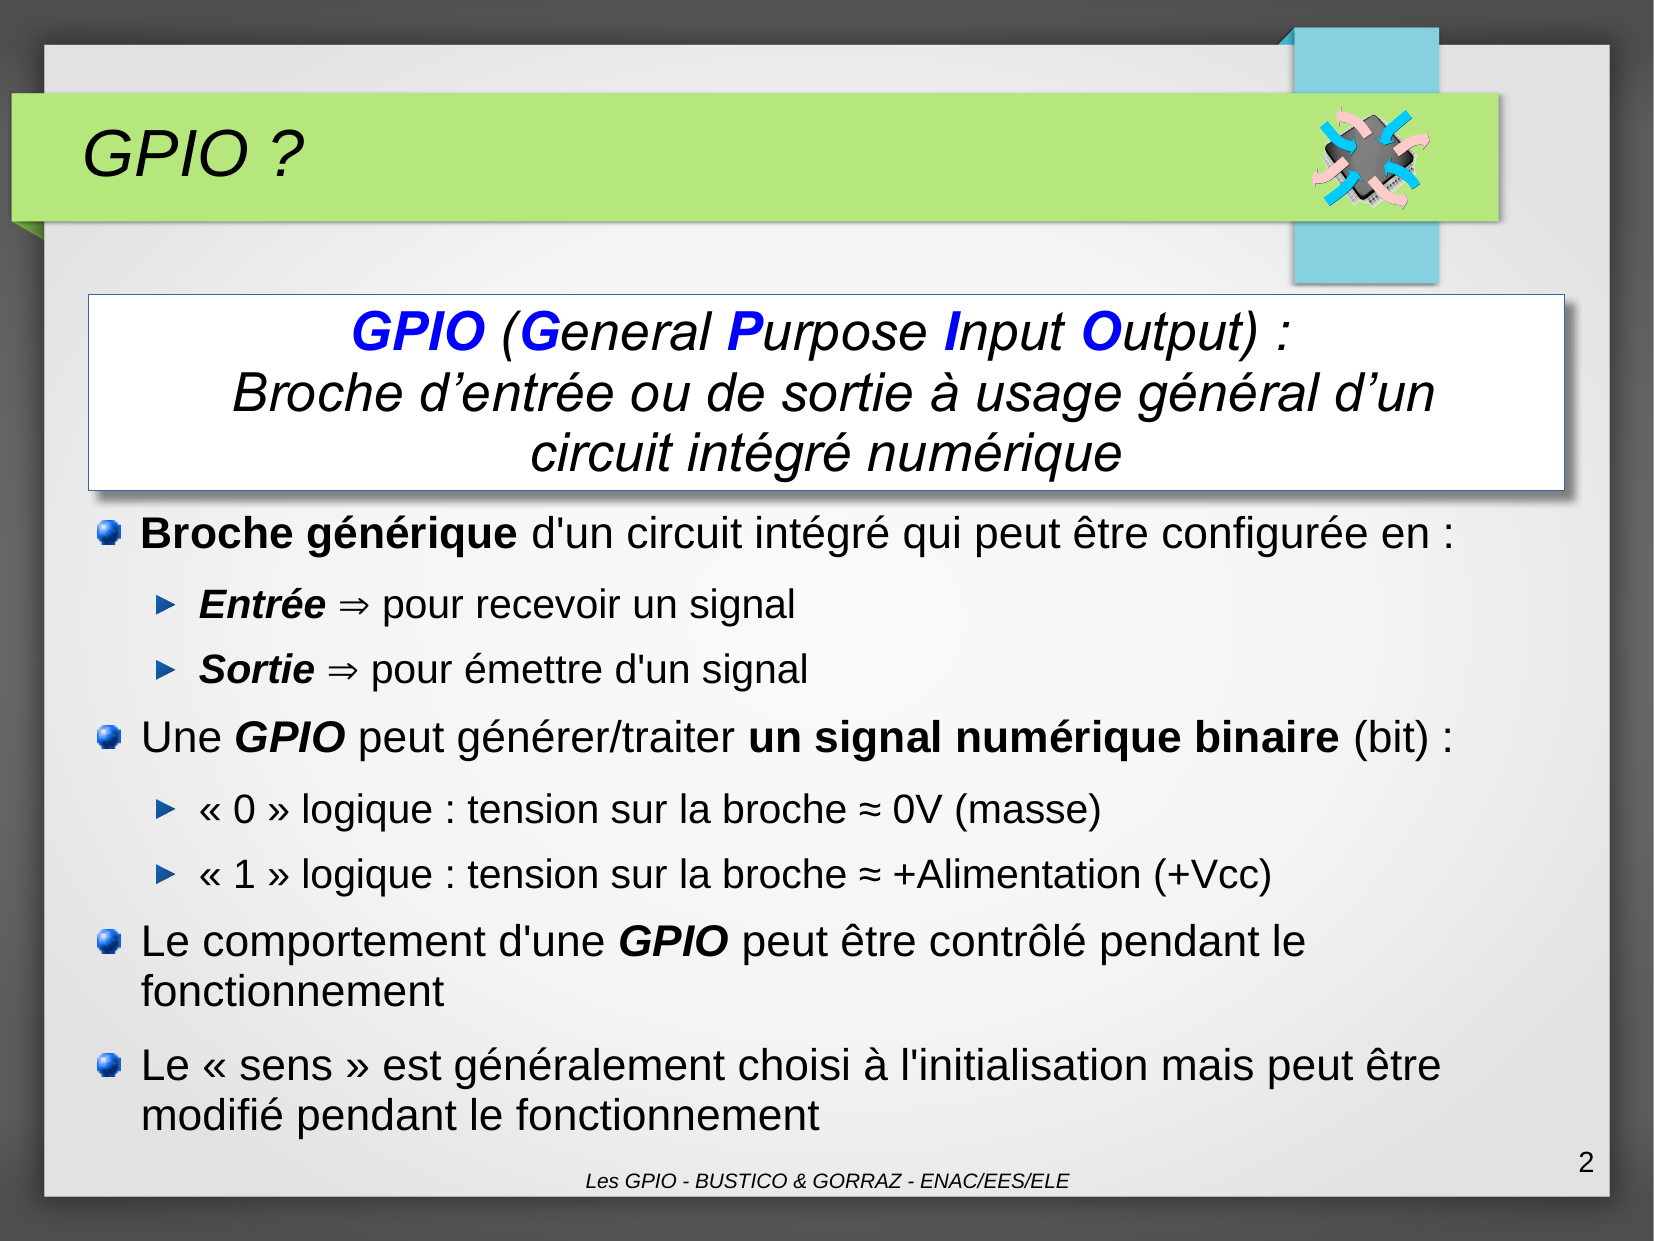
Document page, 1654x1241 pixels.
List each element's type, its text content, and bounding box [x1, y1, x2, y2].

title GPIO ? [82, 94, 1264, 213]
picture [0, 0, 1654, 1241]
text_box GPIO (General Purpose Input Output) : Broche d’entrée ou de sortie à usage général d’un circuit intégré numérique [88, 294, 1565, 491]
list Broche générique d'un circuit intégré qui peut être configurée en : Entrée  pour recevoir un signal Sortie  pour émettre d'un signal Une GPIO peut générer/traiter un signal numérique binaire (bit) : « 0 » logique : tension sur la broche ≈ 0V (masse) « 1 » logique : tension sur la broche ≈ +Alimentation (+Vcc) Le comportement d'une GPIO peut être contrôlé pendant le fonctionnement Le « sens » est généralement choisi à l'initialisation mais peut être modifié pendant le fonctionnement [82, 507, 1571, 1146]
